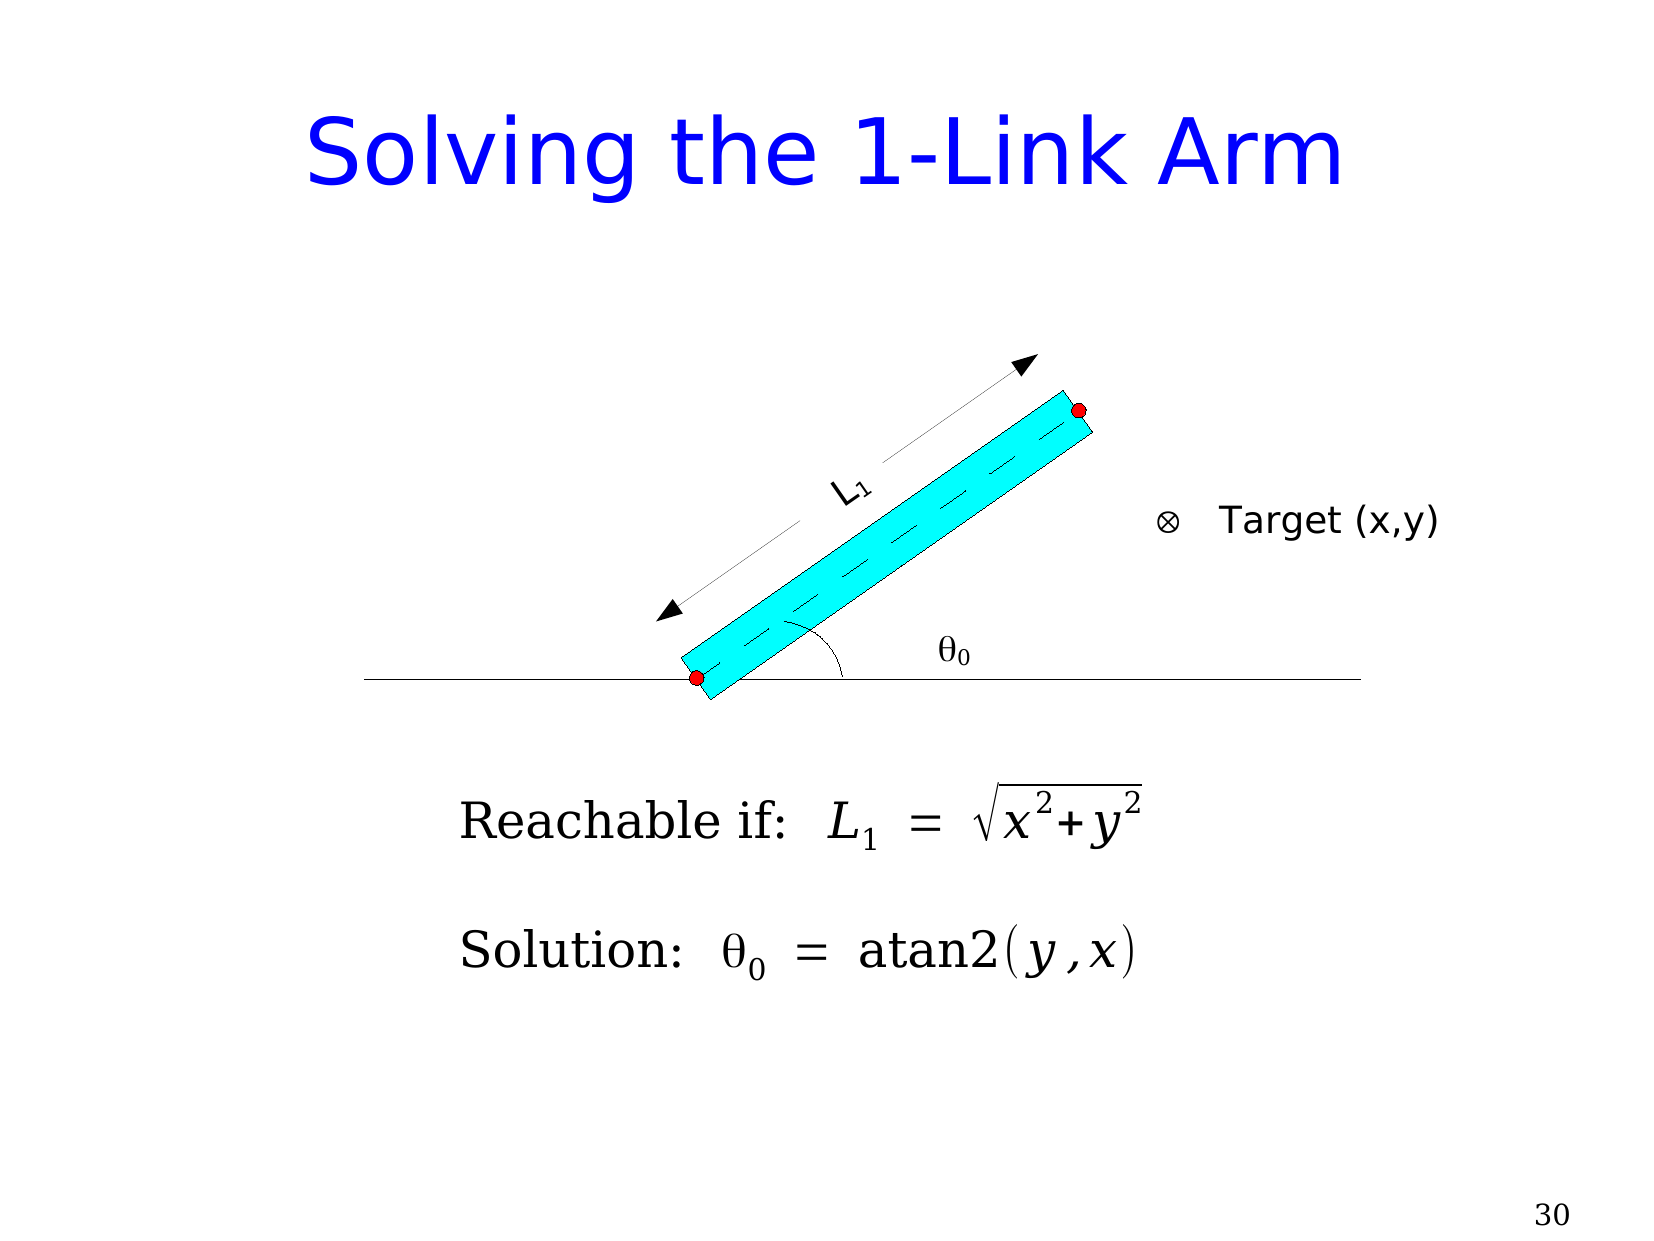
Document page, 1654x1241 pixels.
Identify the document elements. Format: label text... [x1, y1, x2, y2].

text_box [681, 390, 1093, 700]
chart [452, 780, 1149, 988]
text_box L1 [807, 436, 914, 541]
title Solving the 1-Link Arm [82, 49, 1571, 257]
text_box  Target (x,y) [1138, 491, 1523, 556]
